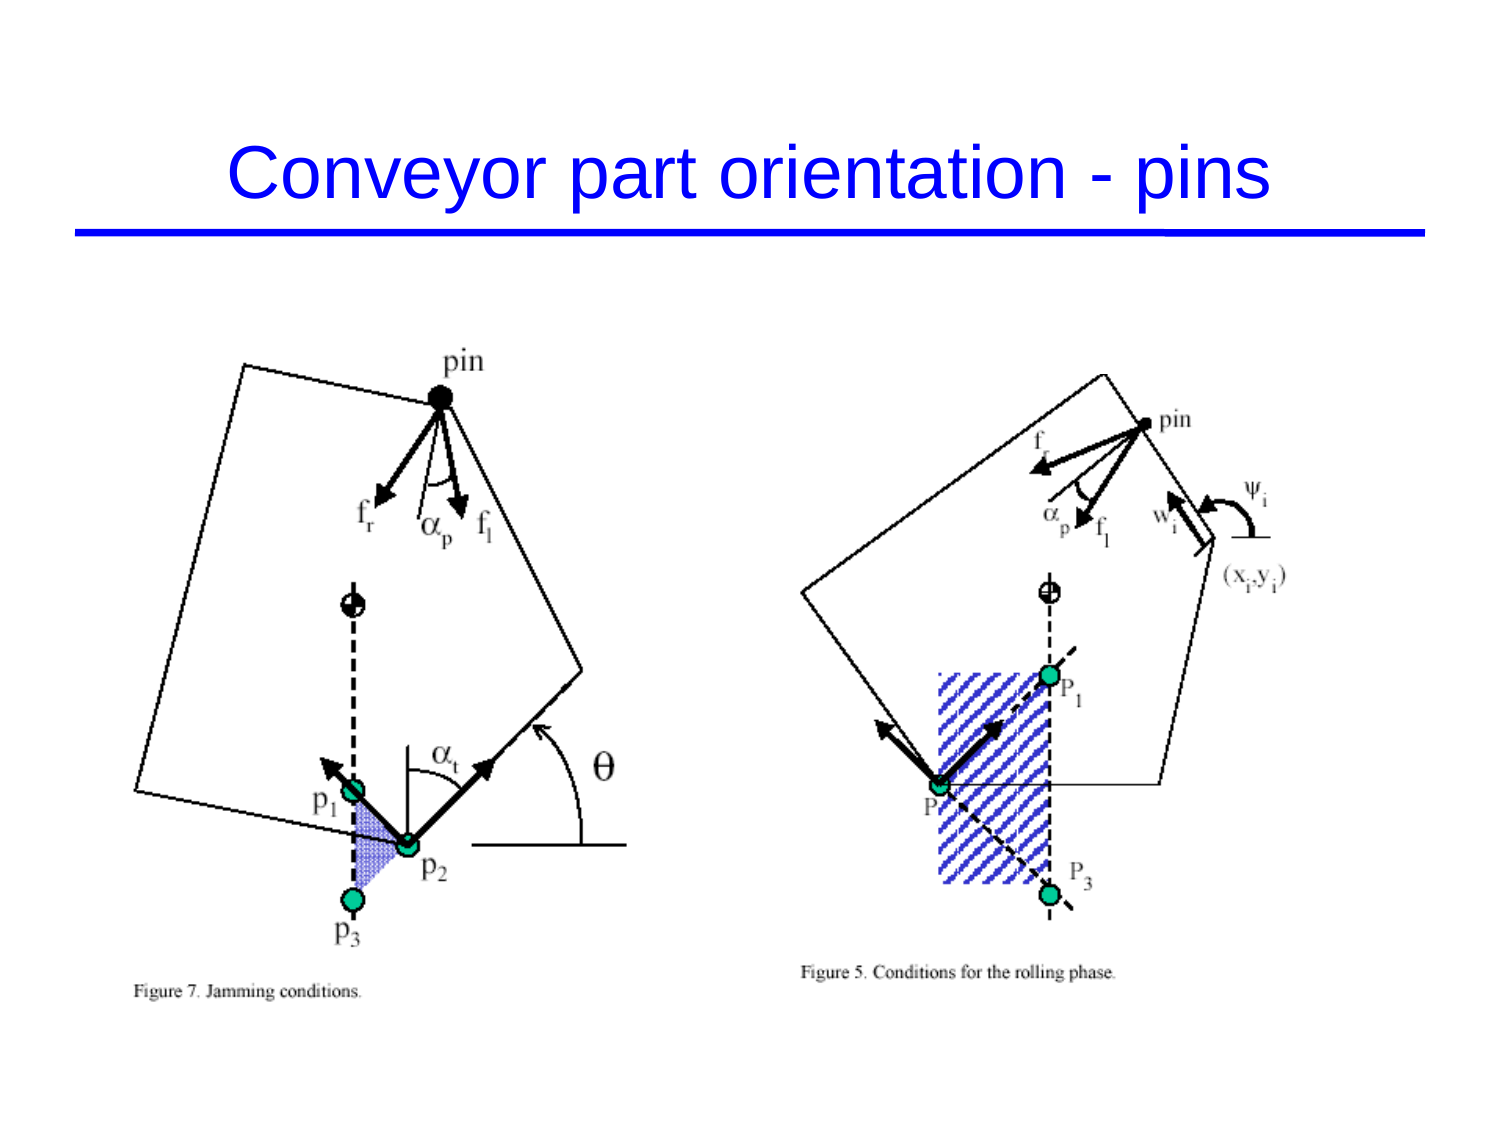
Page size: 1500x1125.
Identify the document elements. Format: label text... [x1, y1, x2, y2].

picture [774, 374, 1307, 994]
picture [112, 299, 641, 1016]
title Conveyor part orientation - pins [112, 80, 1388, 257]
